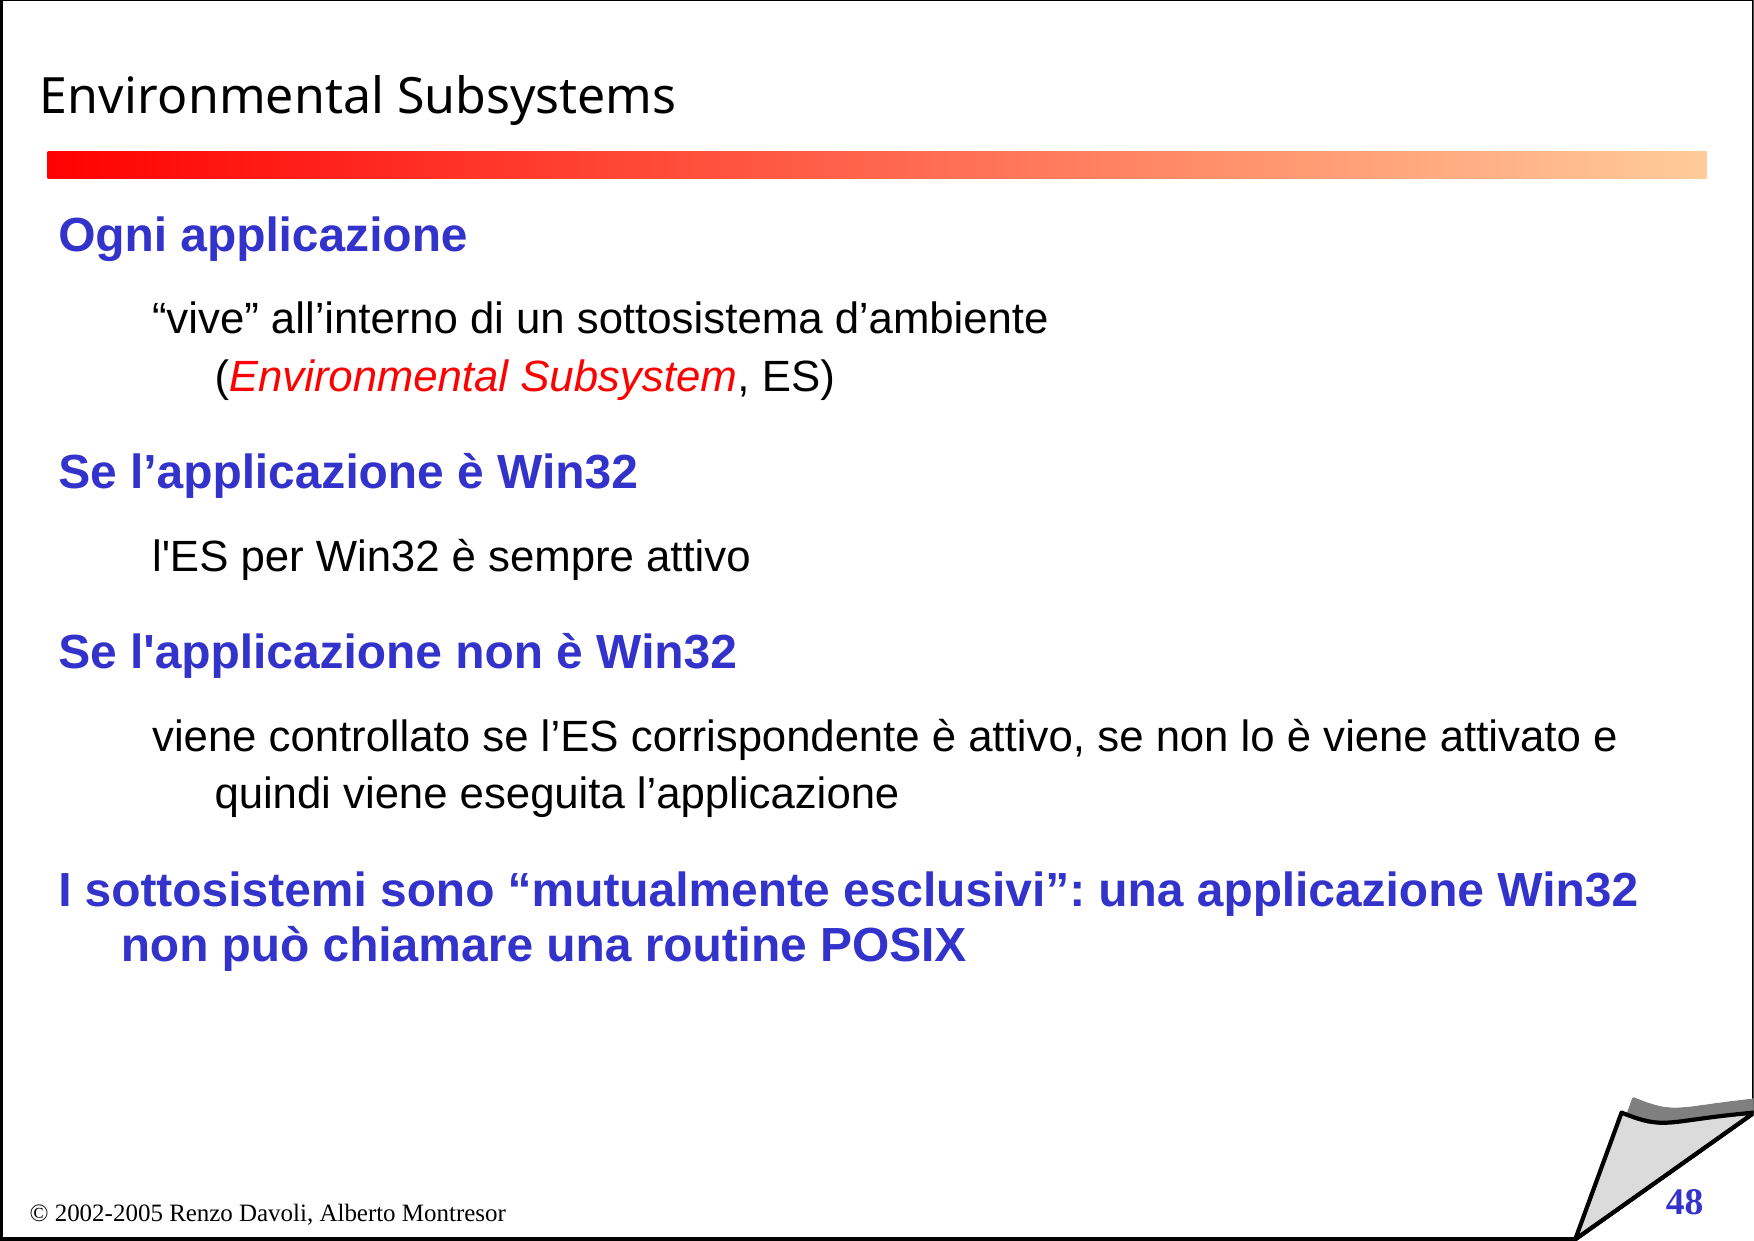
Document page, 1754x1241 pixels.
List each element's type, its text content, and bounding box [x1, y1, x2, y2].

title Environmental Subsystems [40, 49, 1713, 144]
list Ogni applicazione “vive” all’interno di un sottosistema d’ambiente (Environmental Subsystem, ES) Se l’applicazione è Win32 l'ES per Win32 è sempre attivo Se l'applicazione non è Win32 viene controllato se l’ES corrispondente è attivo, se non lo è viene attivato e quindi viene eseguita l’applicazione I sottosistemi sono “mutualmente esclusivi”: una applicazione Win32 non può chiamare una routine POSIX [58, 206, 1695, 1051]
